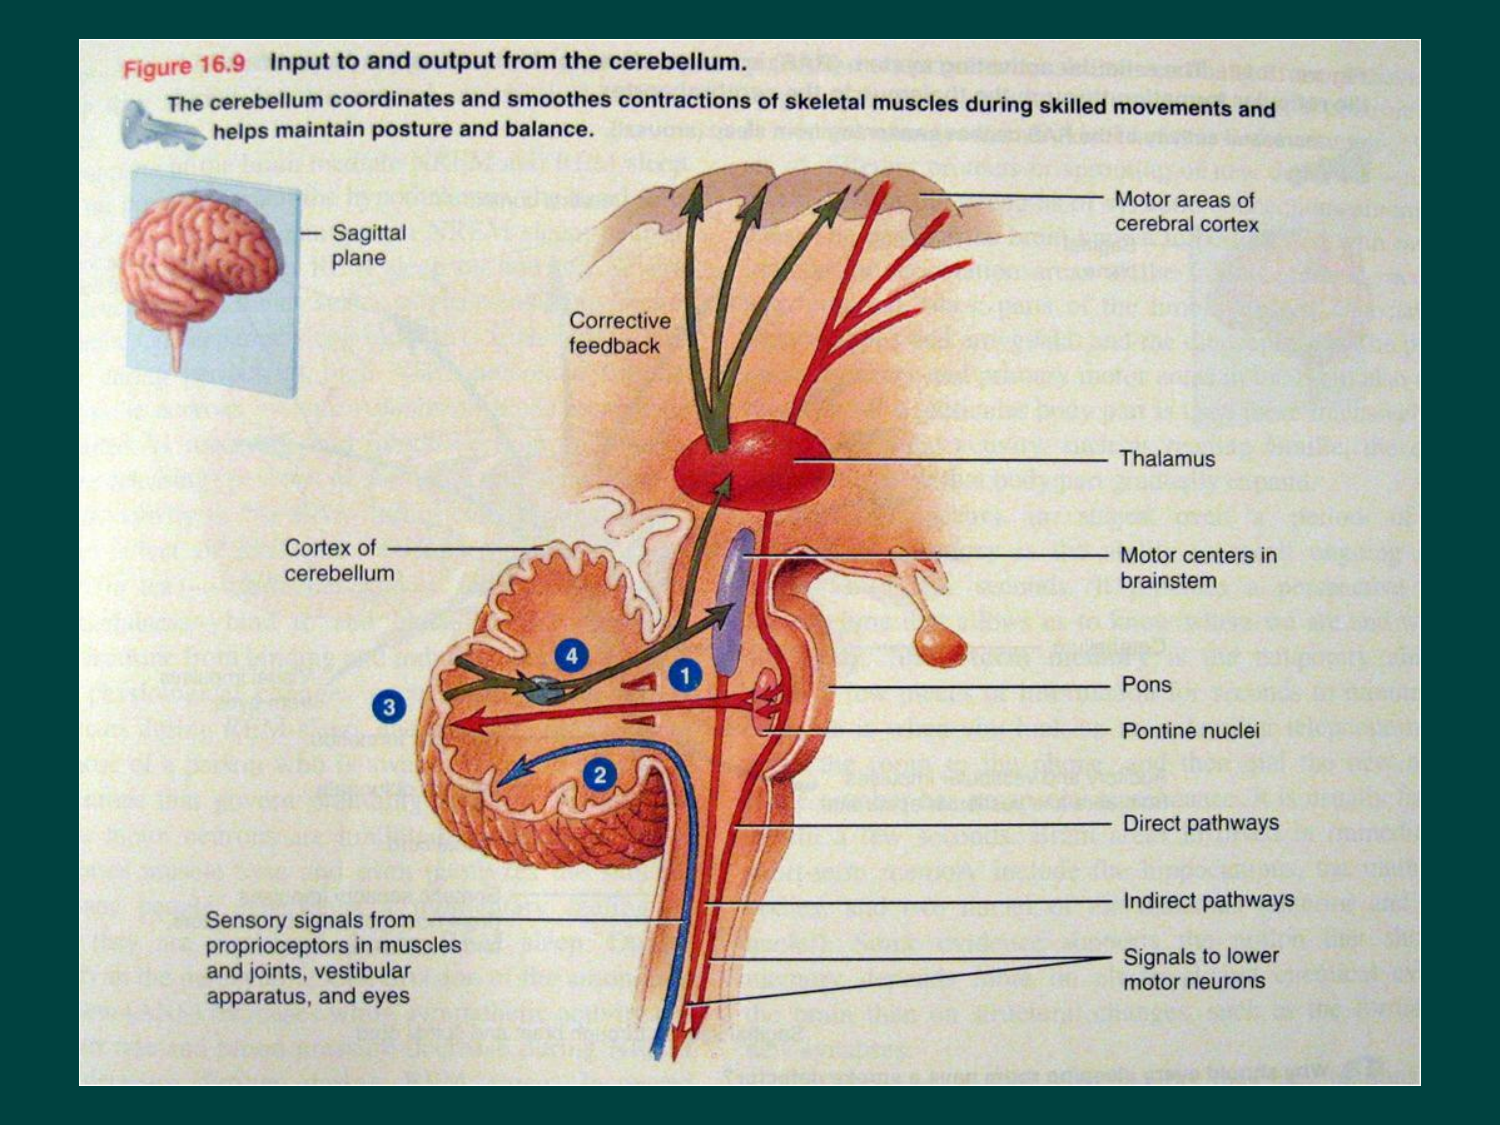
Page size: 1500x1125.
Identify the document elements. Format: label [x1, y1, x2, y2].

picture [79, 39, 1421, 1086]
